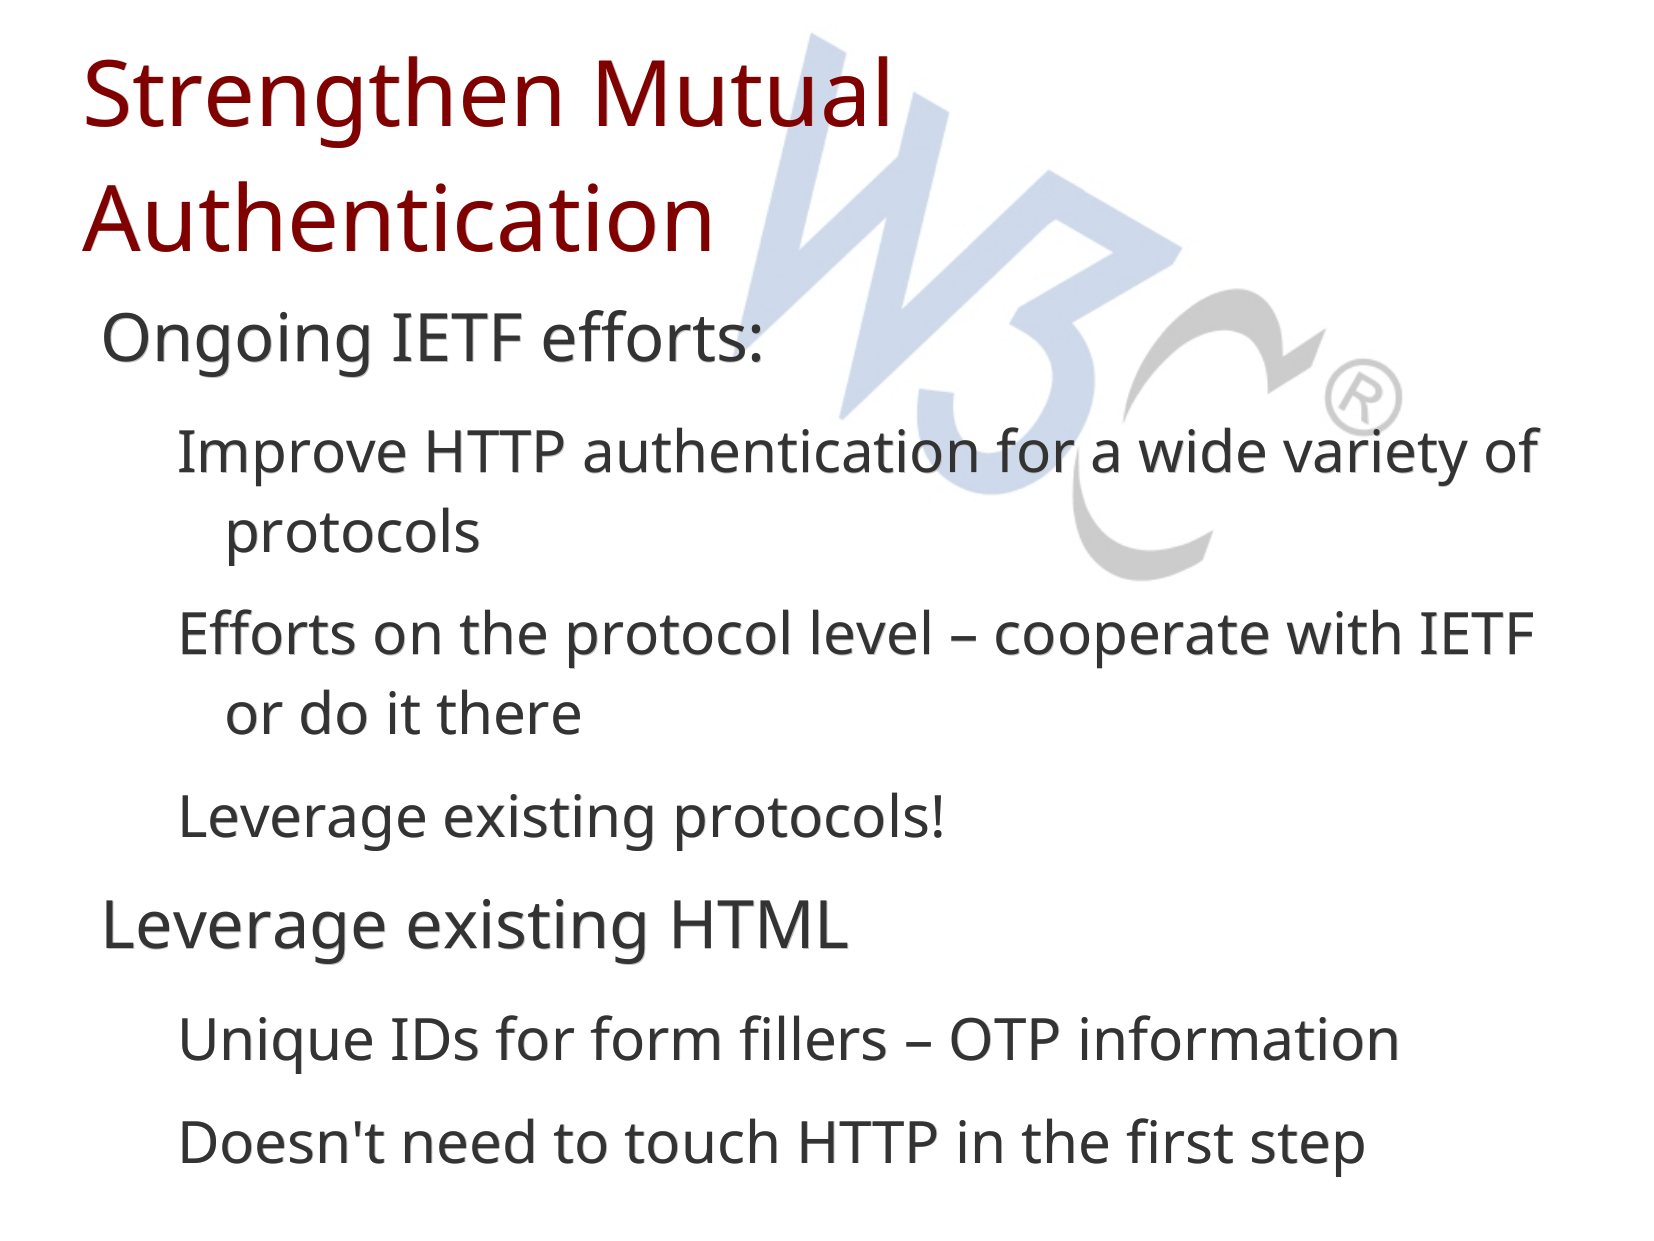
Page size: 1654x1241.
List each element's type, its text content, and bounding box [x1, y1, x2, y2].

title Strengthen Mutual Authentication [82, 49, 1536, 257]
list Ongoing IETF efforts: Improve HTTP authentication for a wide variety of protocols Efforts on the protocol level – cooperate with IETF or do it there Leverage existing protocols! Leverage existing HTML Unique IDs for form fillers – OTP information Doesn't need to touch HTTP in the first step [82, 290, 1571, 1109]
picture [403, 0, 1654, 605]
